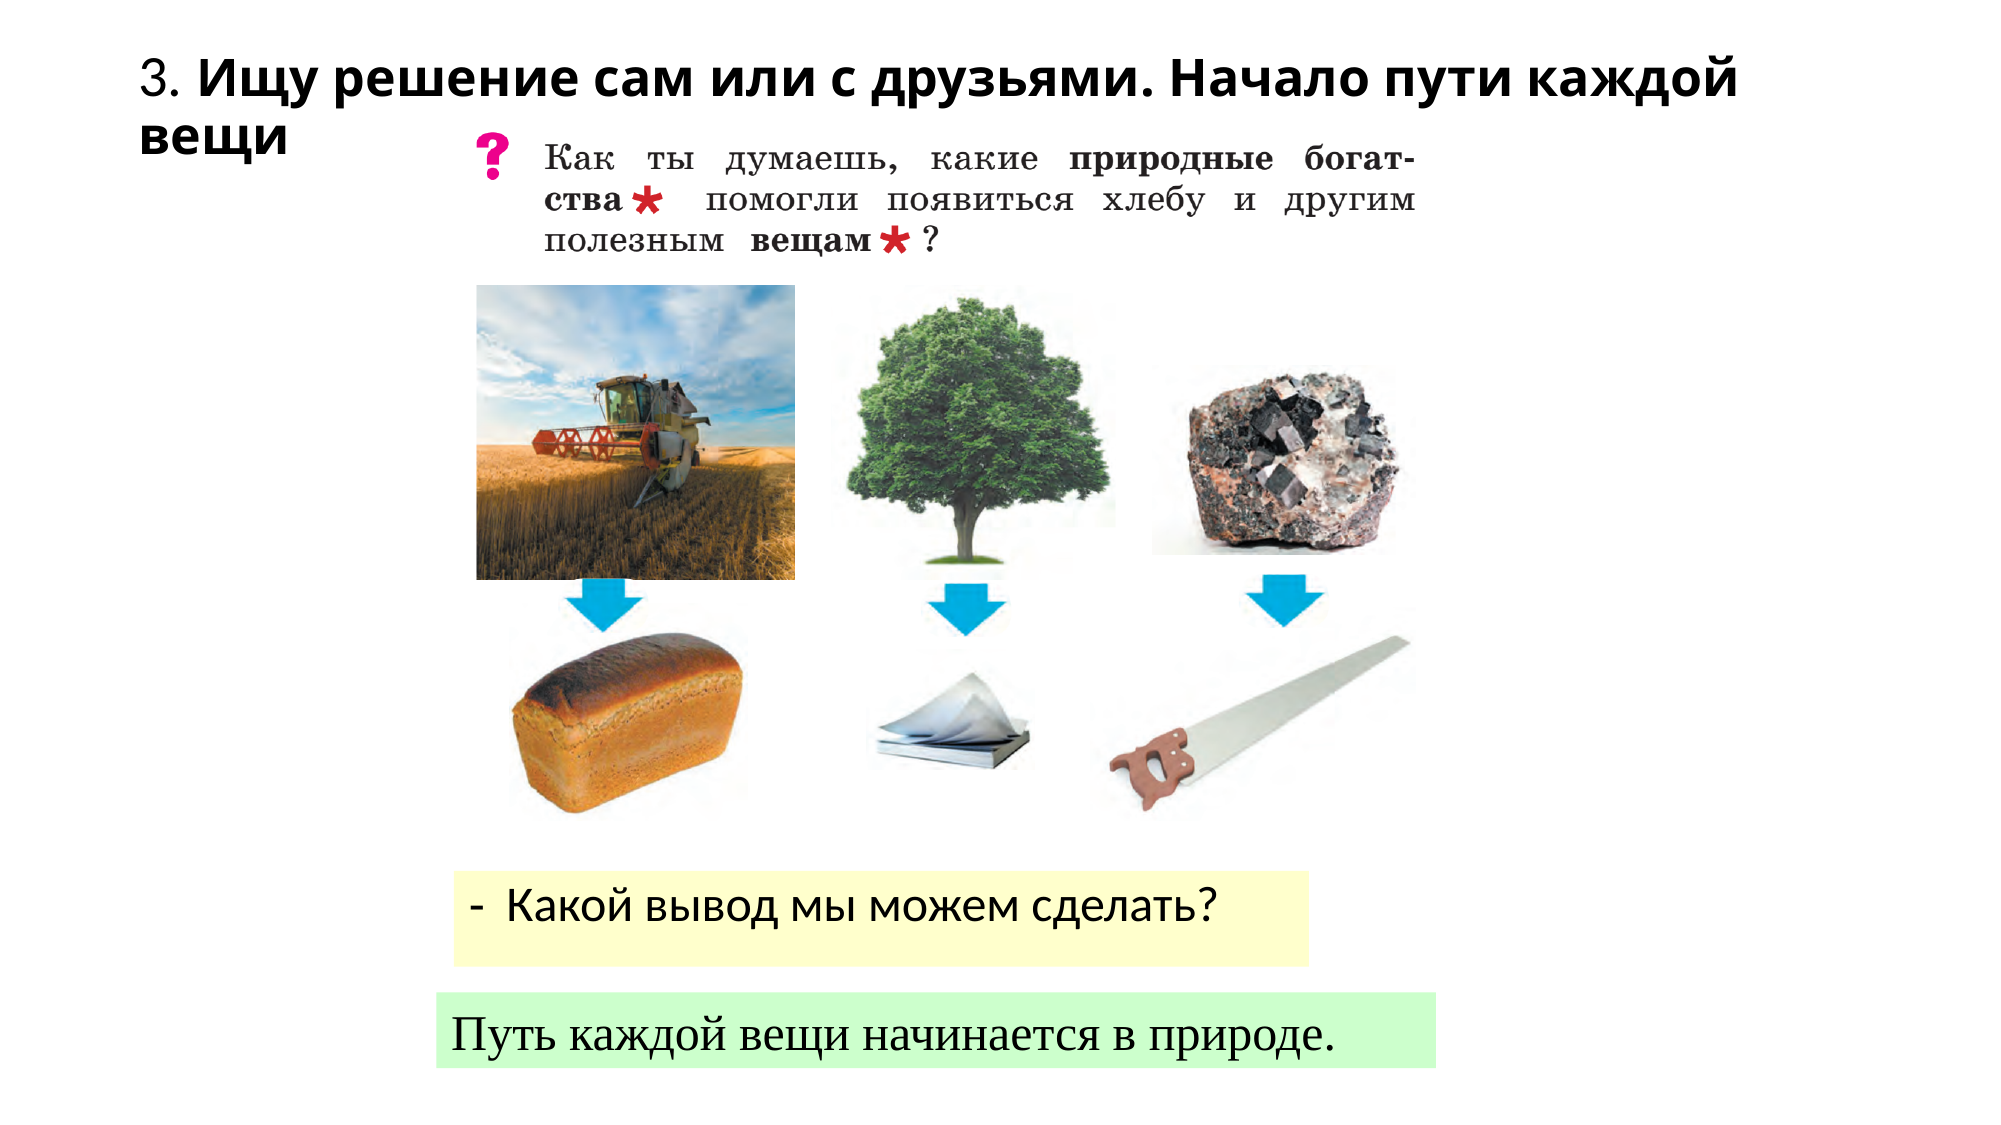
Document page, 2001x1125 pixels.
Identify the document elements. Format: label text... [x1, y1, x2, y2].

text_box Путь каждой вещи начинается в природе. [436, 992, 1436, 1069]
list Какой вывод мы можем сделать? [453, 870, 1309, 967]
picture [436, 131, 1436, 821]
title 3. Ищу решение сам или с друзьями. Начало пути каждой вещи [123, 38, 1849, 174]
